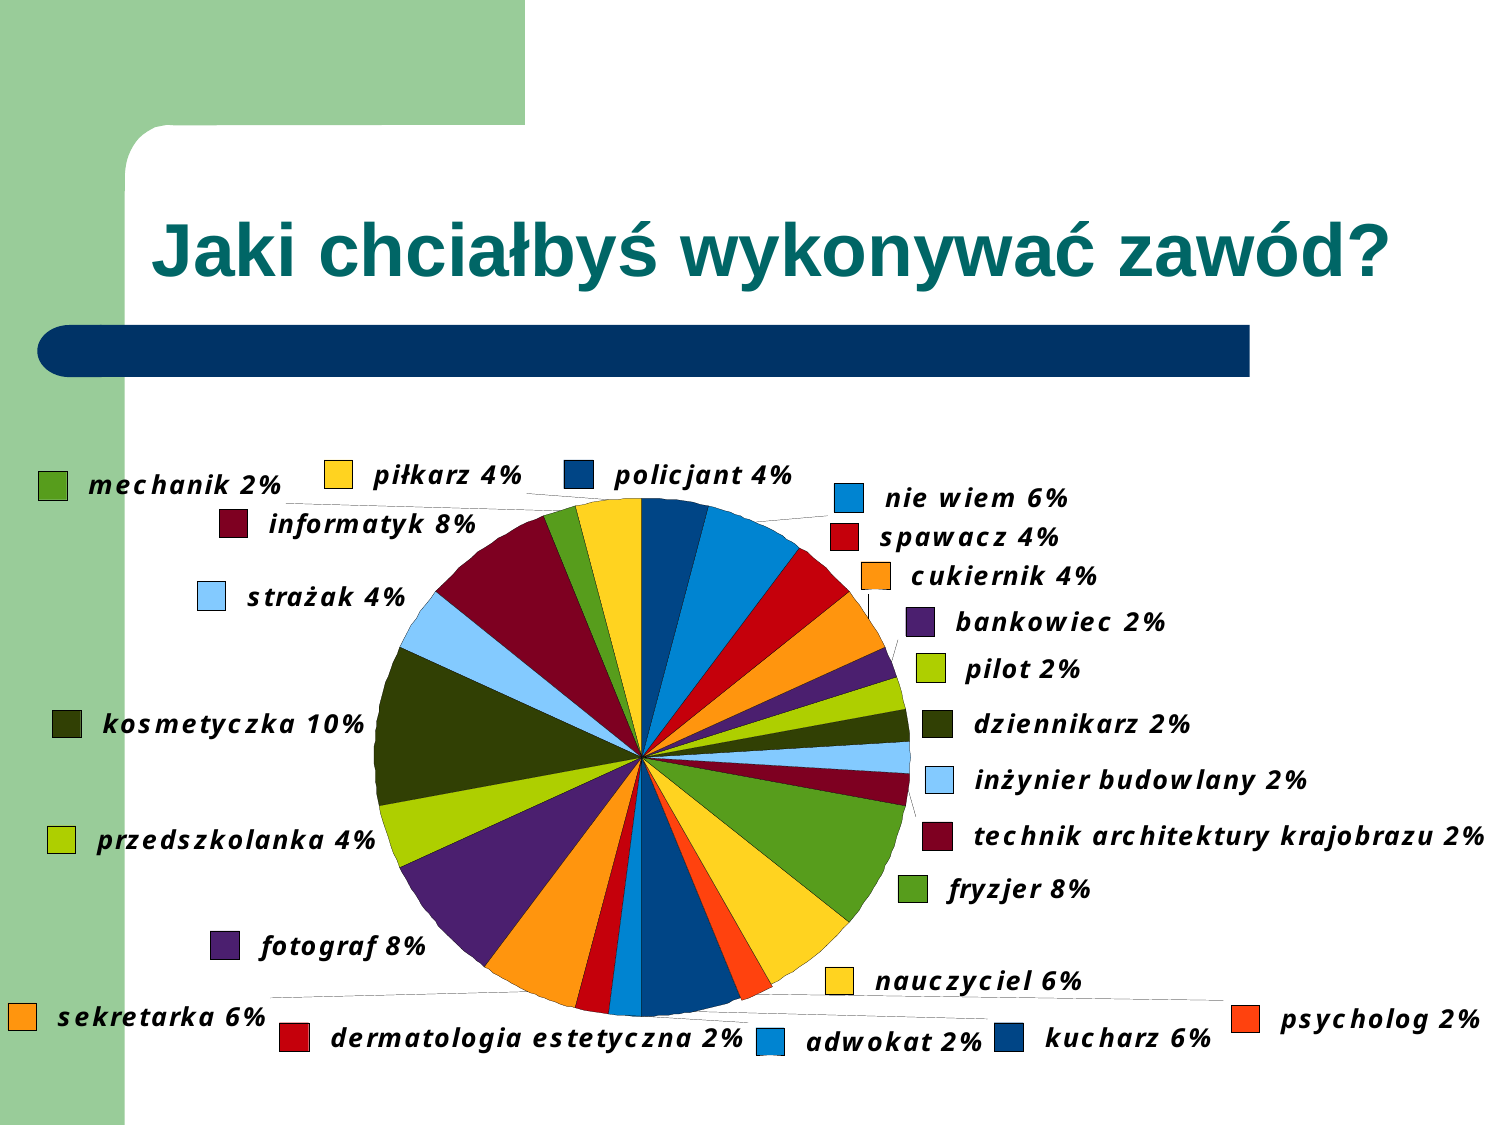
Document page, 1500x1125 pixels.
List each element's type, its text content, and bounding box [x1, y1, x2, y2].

picture [0, 302, 1500, 1125]
text_box Jaki chciałbyś wykonywać zawód? [136, 136, 1414, 301]
